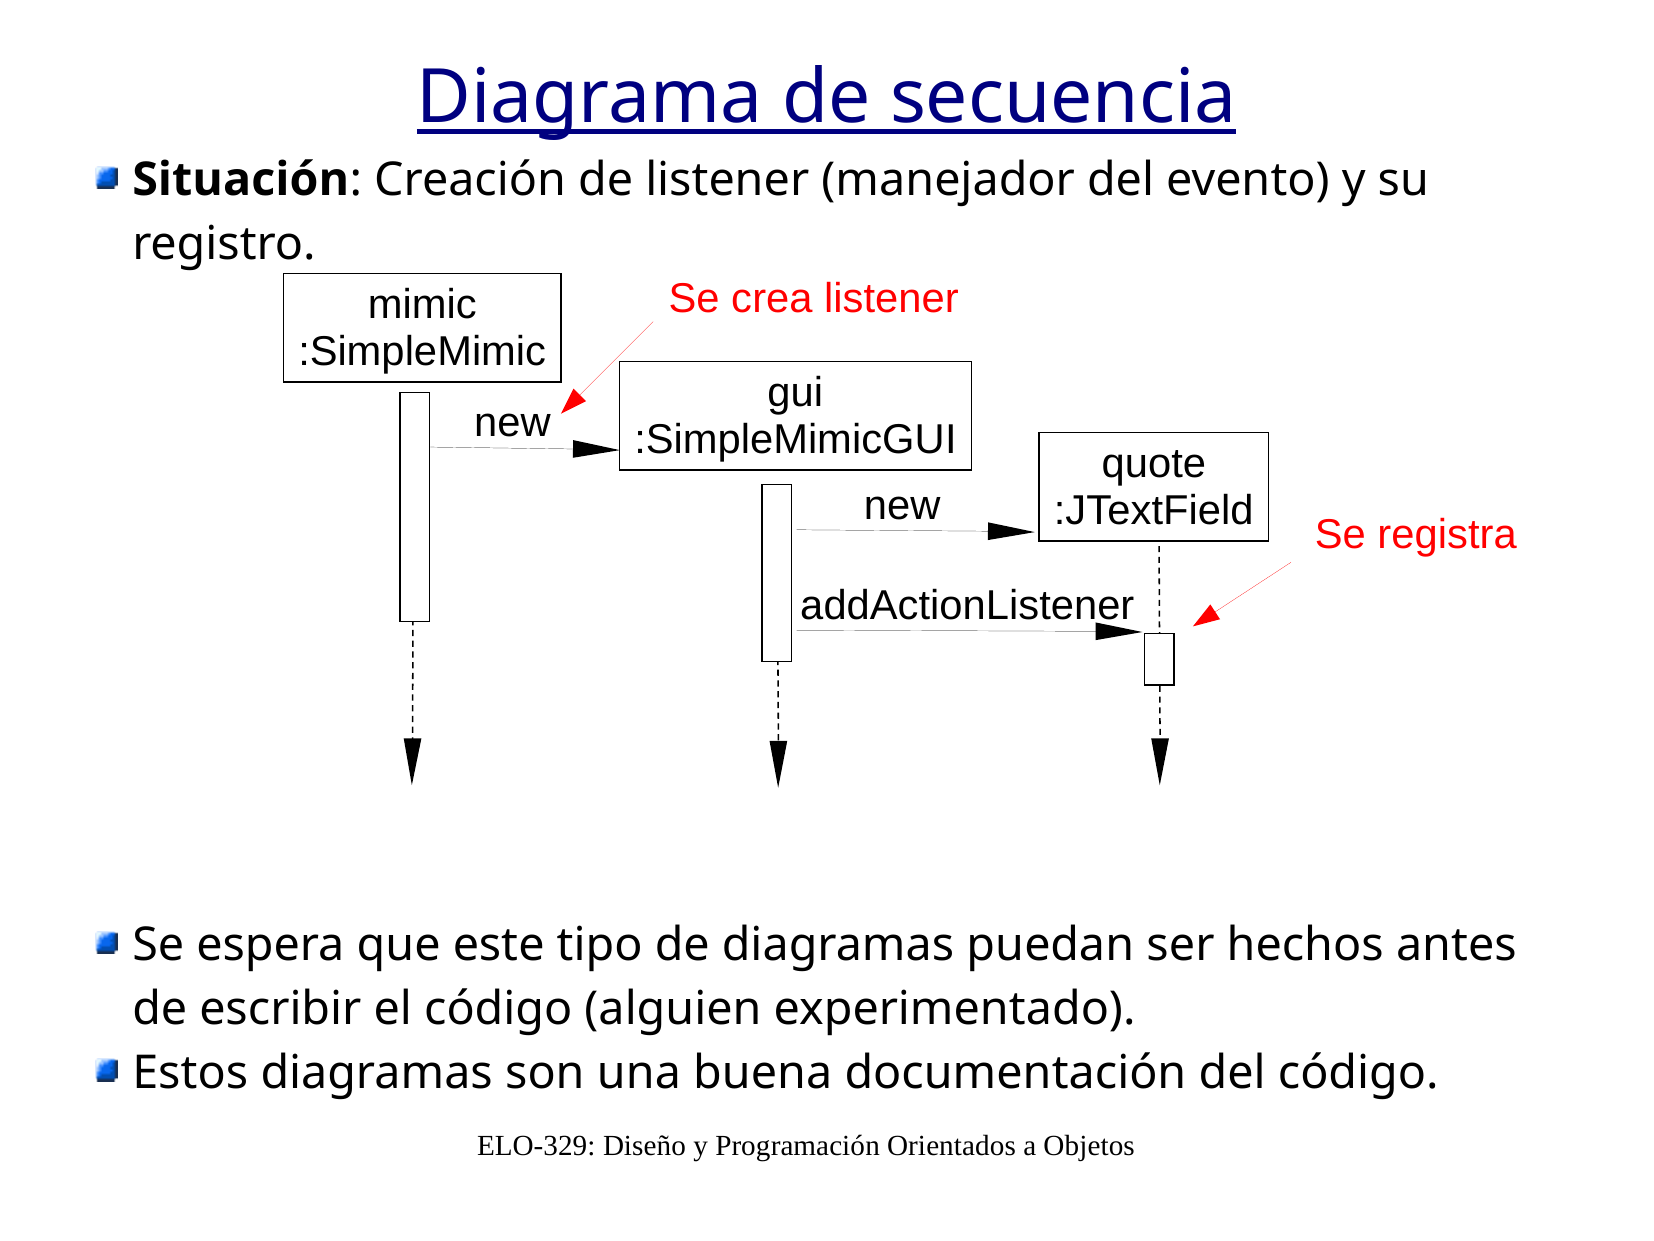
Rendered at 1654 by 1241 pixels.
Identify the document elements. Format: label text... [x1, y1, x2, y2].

title Diagrama de secuencia [82, 43, 1571, 145]
text_box new [849, 473, 956, 530]
text_box mimic :SimpleMimic [283, 273, 562, 382]
text_box addActionListener [785, 574, 1150, 637]
text_box Se registra [1300, 503, 1532, 566]
text_box [400, 392, 430, 622]
text_box Se crea listener [653, 267, 974, 330]
text_box new [459, 391, 566, 454]
list Situación: Creación de listener (manejador del evento) y su registro. Se espera que este tipo de diagramas puedan ser hechos antes de escribir el código (alguien experimentado). Estos diagramas son una buena documentación del código. [82, 145, 1571, 1109]
text_box [761, 484, 792, 662]
text_box quote :JTextField [1039, 432, 1269, 541]
text_box gui :SimpleMimicGUI [619, 361, 972, 470]
text_box new [849, 531, 956, 536]
text_box [1144, 633, 1175, 685]
